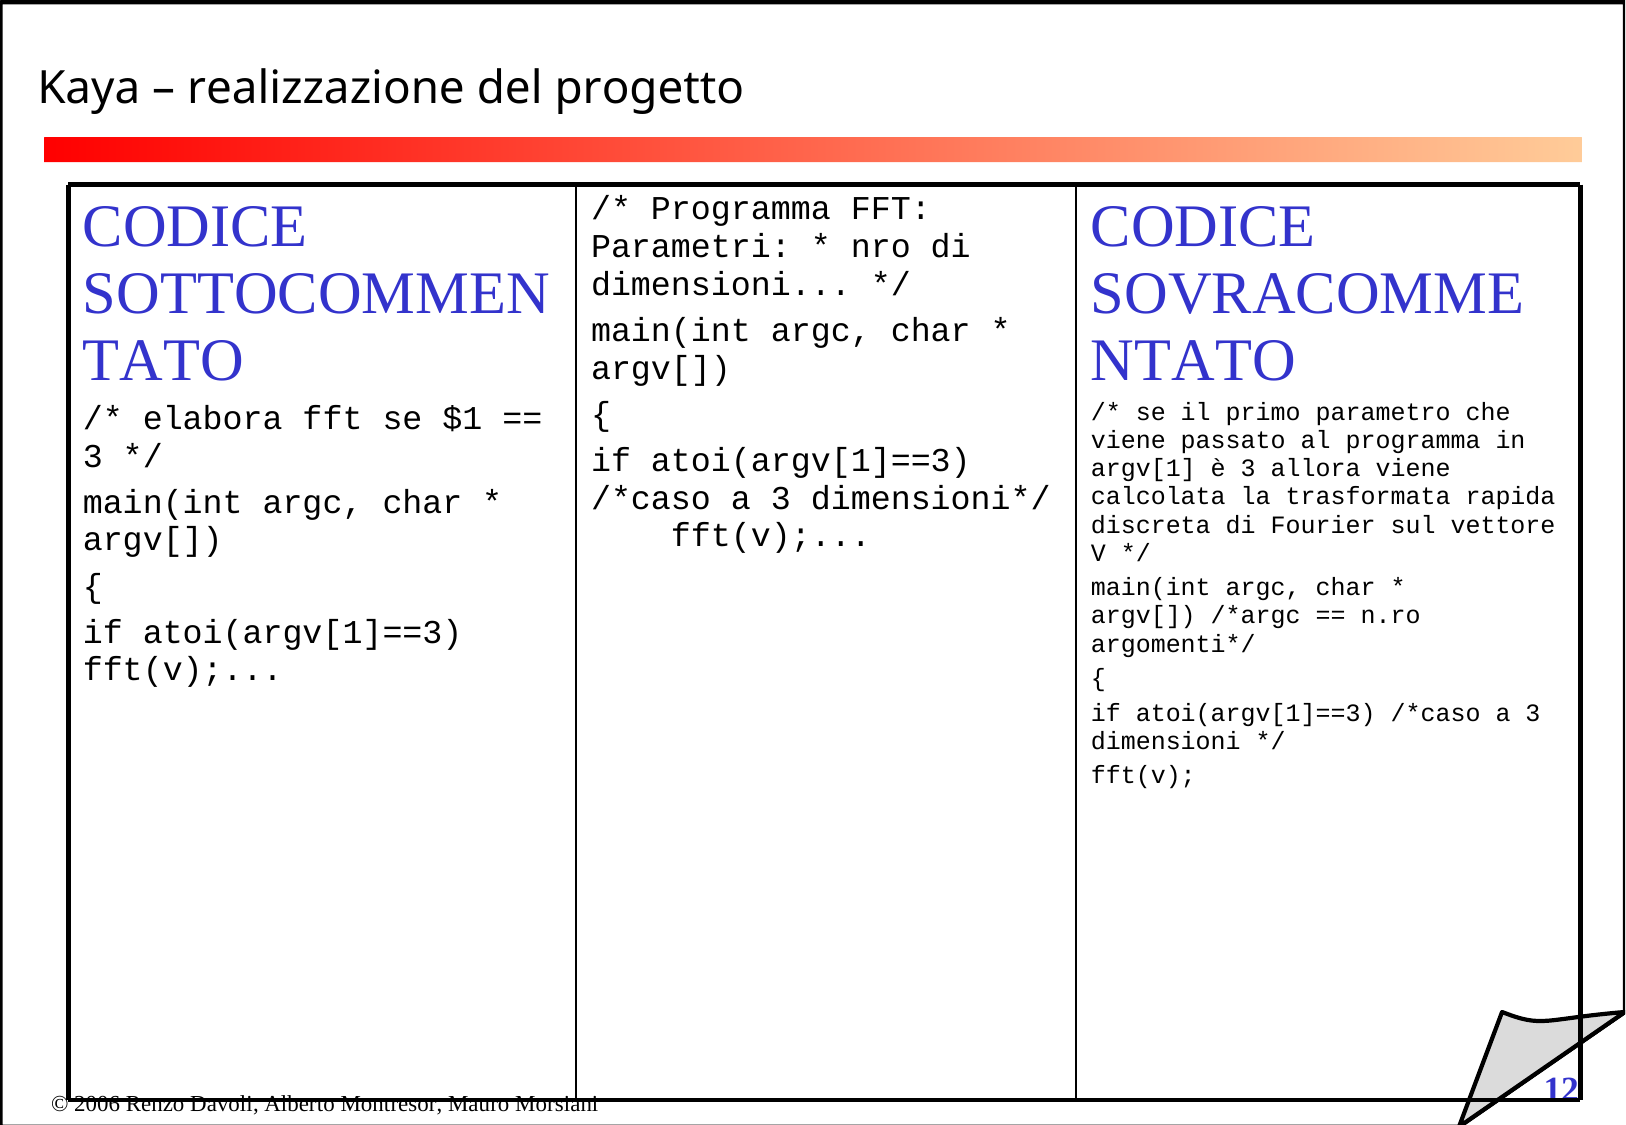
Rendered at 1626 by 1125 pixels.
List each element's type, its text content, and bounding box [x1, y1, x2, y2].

text_box /* Programma FFT: Parametri: * nro di dimensioni... */ main(int argc, char * argv[]) { if atoi(argv[1]==3) /*caso a 3 dimensioni*/ fft(v);... [577, 187, 1075, 1098]
text_box CODICE SOTTOCOMMENTATO /* elabora fft se $1 == 3 */ main(int argc, char * argv[]) { if atoi(argv[1]==3) fft(v);... [71, 187, 575, 1098]
title Kaya – realizzazione del progetto [37, 44, 1587, 130]
text_box CODICE SOVRACOMMENTATO /* se il primo parametro che viene passato al programma in argv[1] è 3 allora viene calcolata la trasformata rapida discreta di Fourier sul vettore V */ main(int argc, char * argv[]) /*argc == n.ro argomenti*/ { if atoi(argv[1]==3) /*caso a 3 dimensioni */ fft(v); [1077, 187, 1578, 1098]
